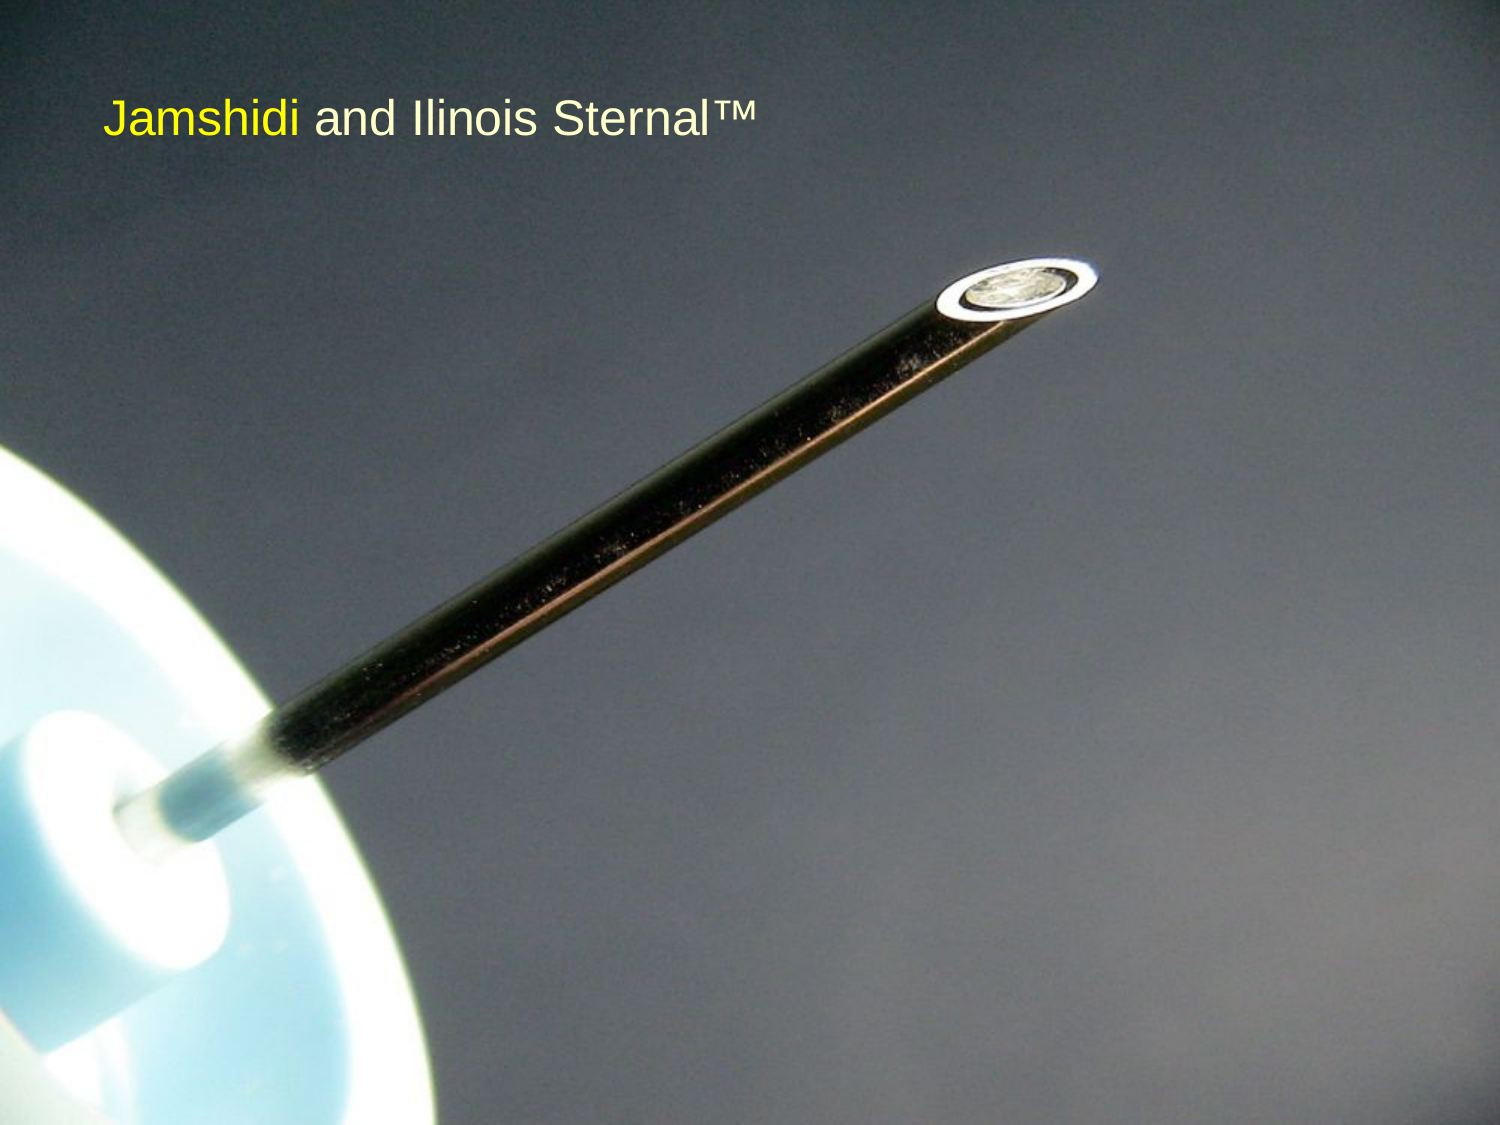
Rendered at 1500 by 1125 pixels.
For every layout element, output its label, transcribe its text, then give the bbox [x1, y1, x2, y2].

picture [0, 0, 1500, 1125]
text_box Jamshidi and Ilinois Sternal™ [88, 78, 798, 154]
